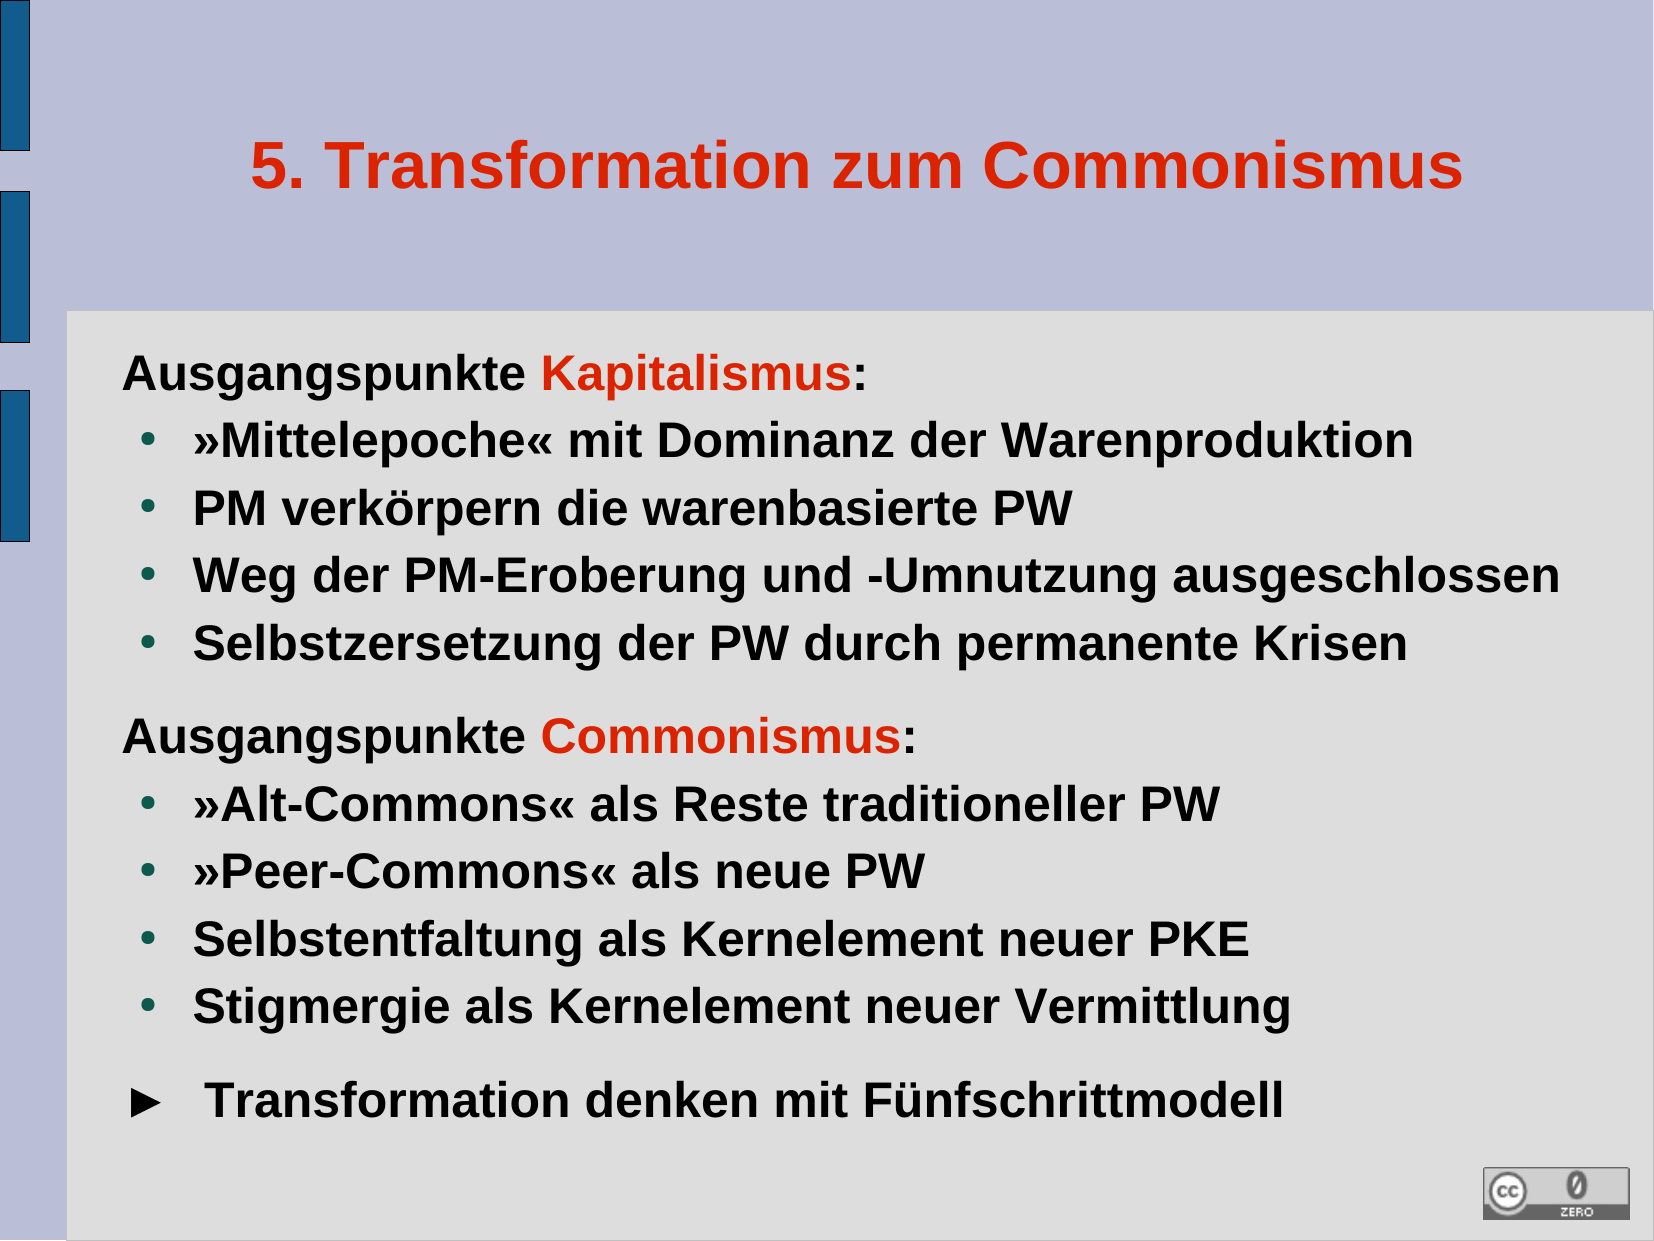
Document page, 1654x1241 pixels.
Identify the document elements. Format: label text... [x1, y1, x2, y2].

list Ausgangspunkte Kapitalismus: »Mittelepoche« mit Dominanz der Warenproduktion PM verkörpern die warenbasierte PW Weg der PM-Eroberung und -Umnutzung ausgeschlossen Selbstzersetzung der PW durch permanente Krisen Ausgangspunkte Commonismus: »Alt-Commons« als Reste traditioneller PW »Peer-Commons« als neue PW Selbstentfaltung als Kernelement neuer PKE Stigmergie als Kernelement neuer Vermittlung ► Transformation denken mit Fünfschrittmodell [121, 344, 1595, 1152]
picture [1483, 1167, 1630, 1220]
title 5. Transformation zum Commonismus [121, 61, 1595, 269]
